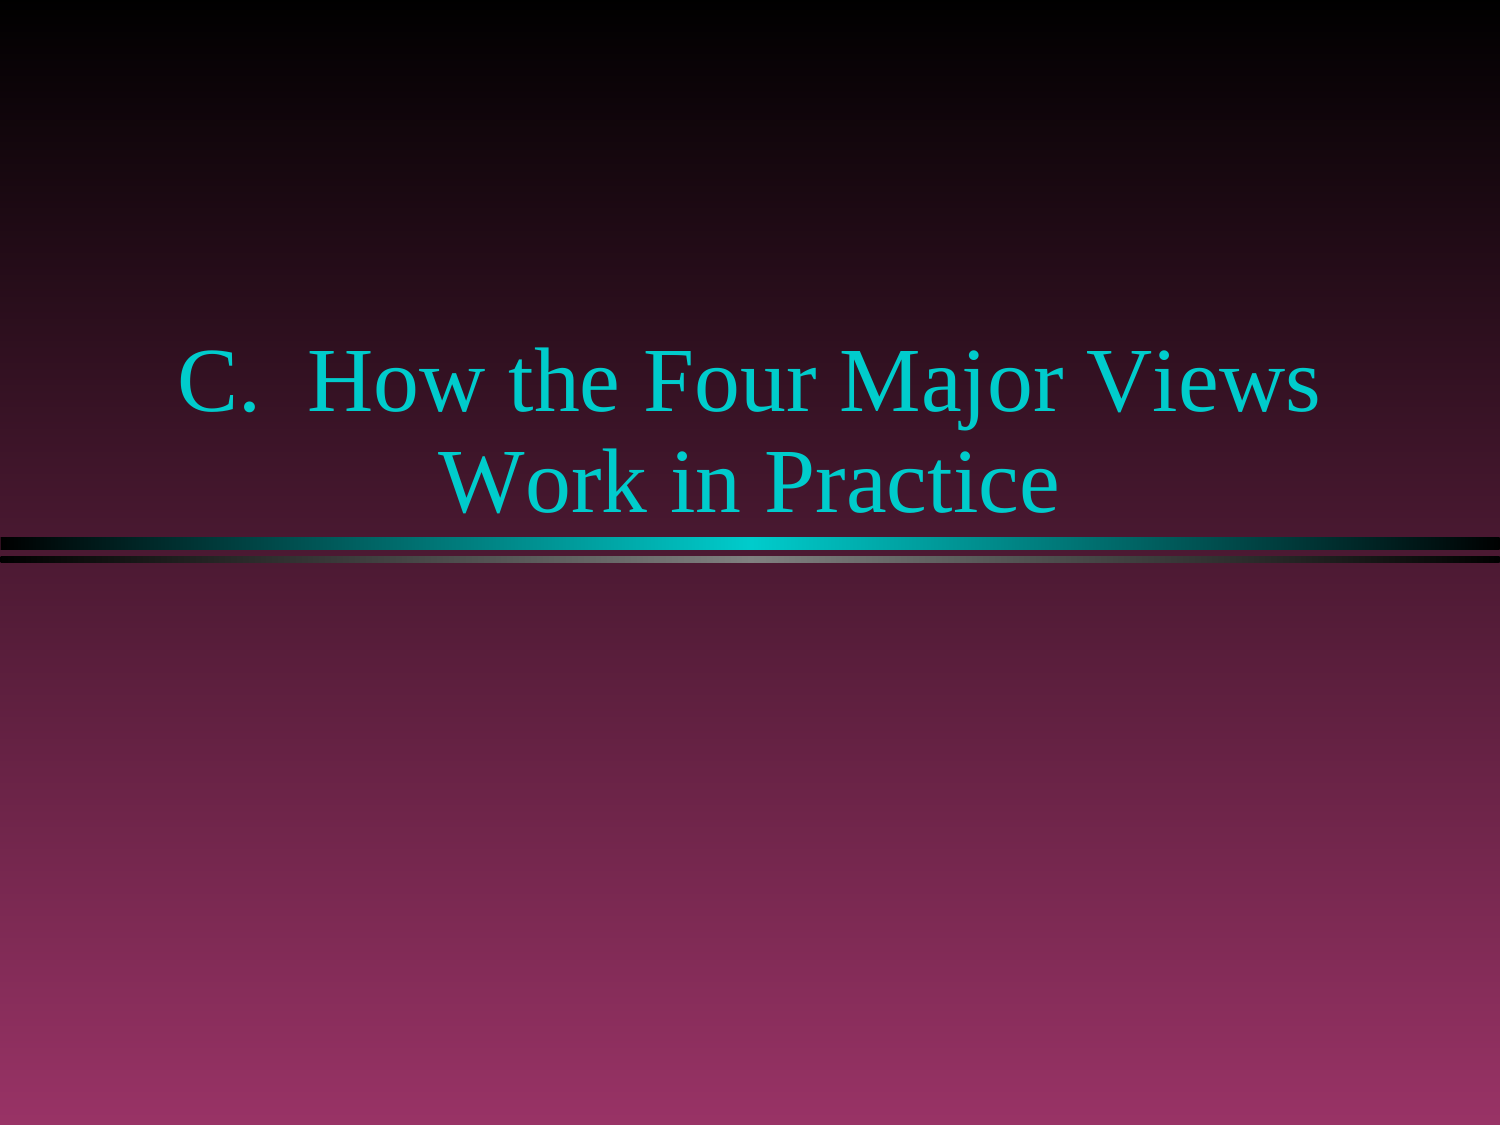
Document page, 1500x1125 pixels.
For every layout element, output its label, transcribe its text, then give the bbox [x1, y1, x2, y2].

title C. How the Four Major Views Work in Practice [118, 321, 1382, 541]
